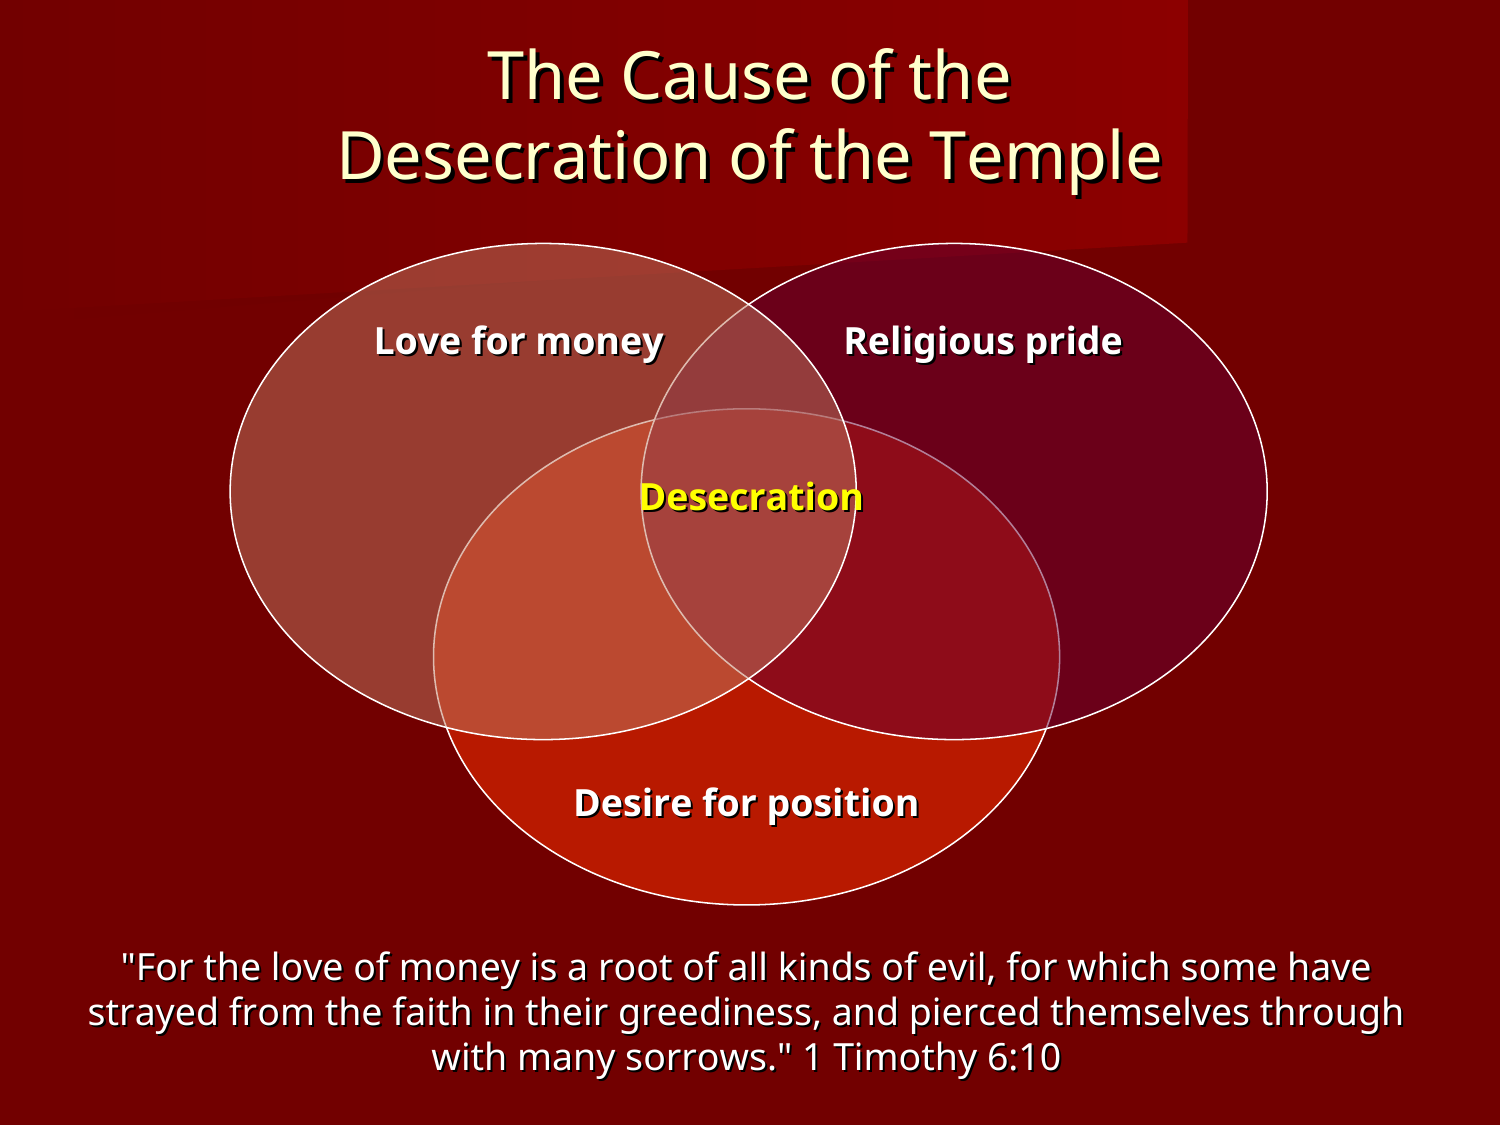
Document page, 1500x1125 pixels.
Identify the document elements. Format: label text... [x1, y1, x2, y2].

text_box Desire for position [446, 680, 1047, 905]
text_box Religious pride [749, 243, 1268, 740]
text_box Desecration [596, 465, 907, 527]
text_box Love for money [230, 243, 855, 740]
title The Cause of the Desecration of the Temple [75, 18, 1426, 207]
text_box "For the love of money is a root of all kinds of evil, for which some have strayed from the faith in their greediness, and pierced themselves through with many sorrows." 1 Timothy 6:10 [67, 935, 1427, 1087]
